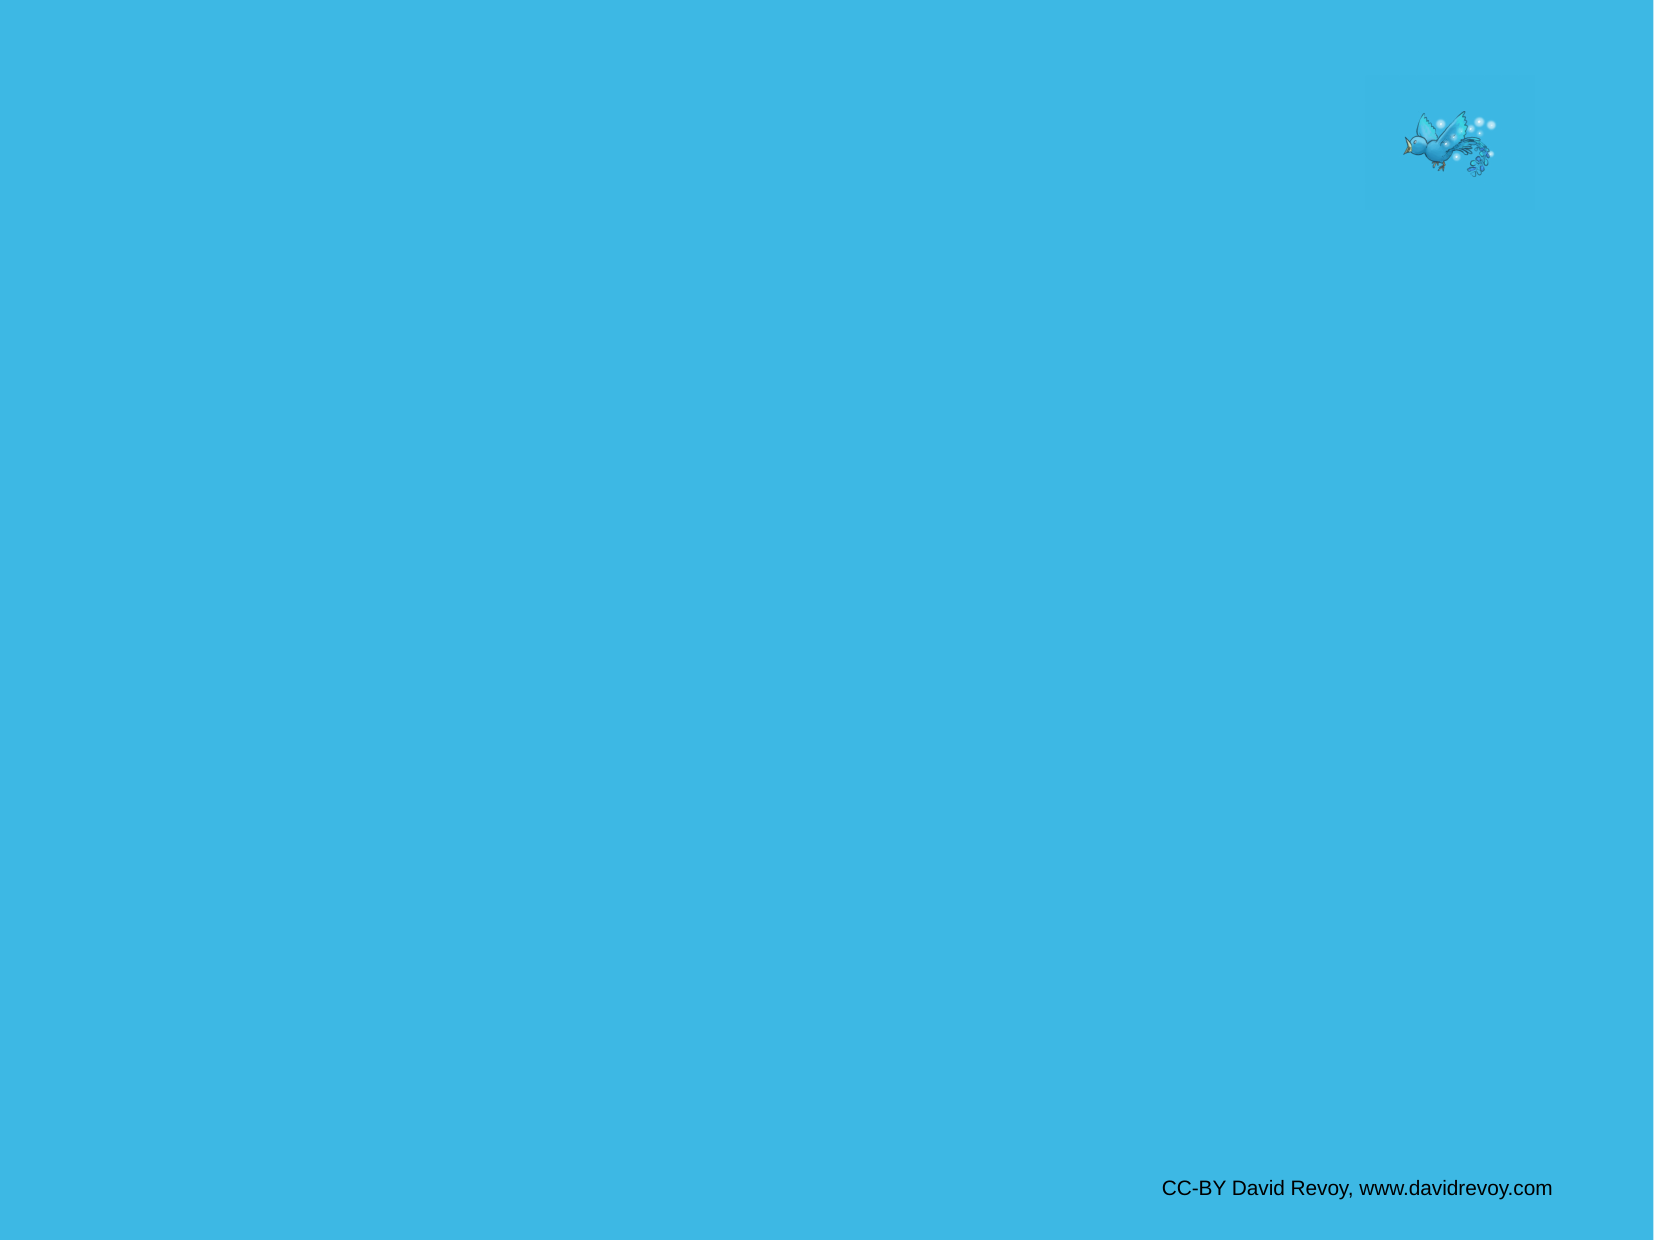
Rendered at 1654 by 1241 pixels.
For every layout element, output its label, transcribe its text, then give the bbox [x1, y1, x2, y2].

picture [1365, 75, 1535, 210]
text_box CC-BY David Revoy, www.davidrevoy.com [1147, 1169, 1606, 1217]
